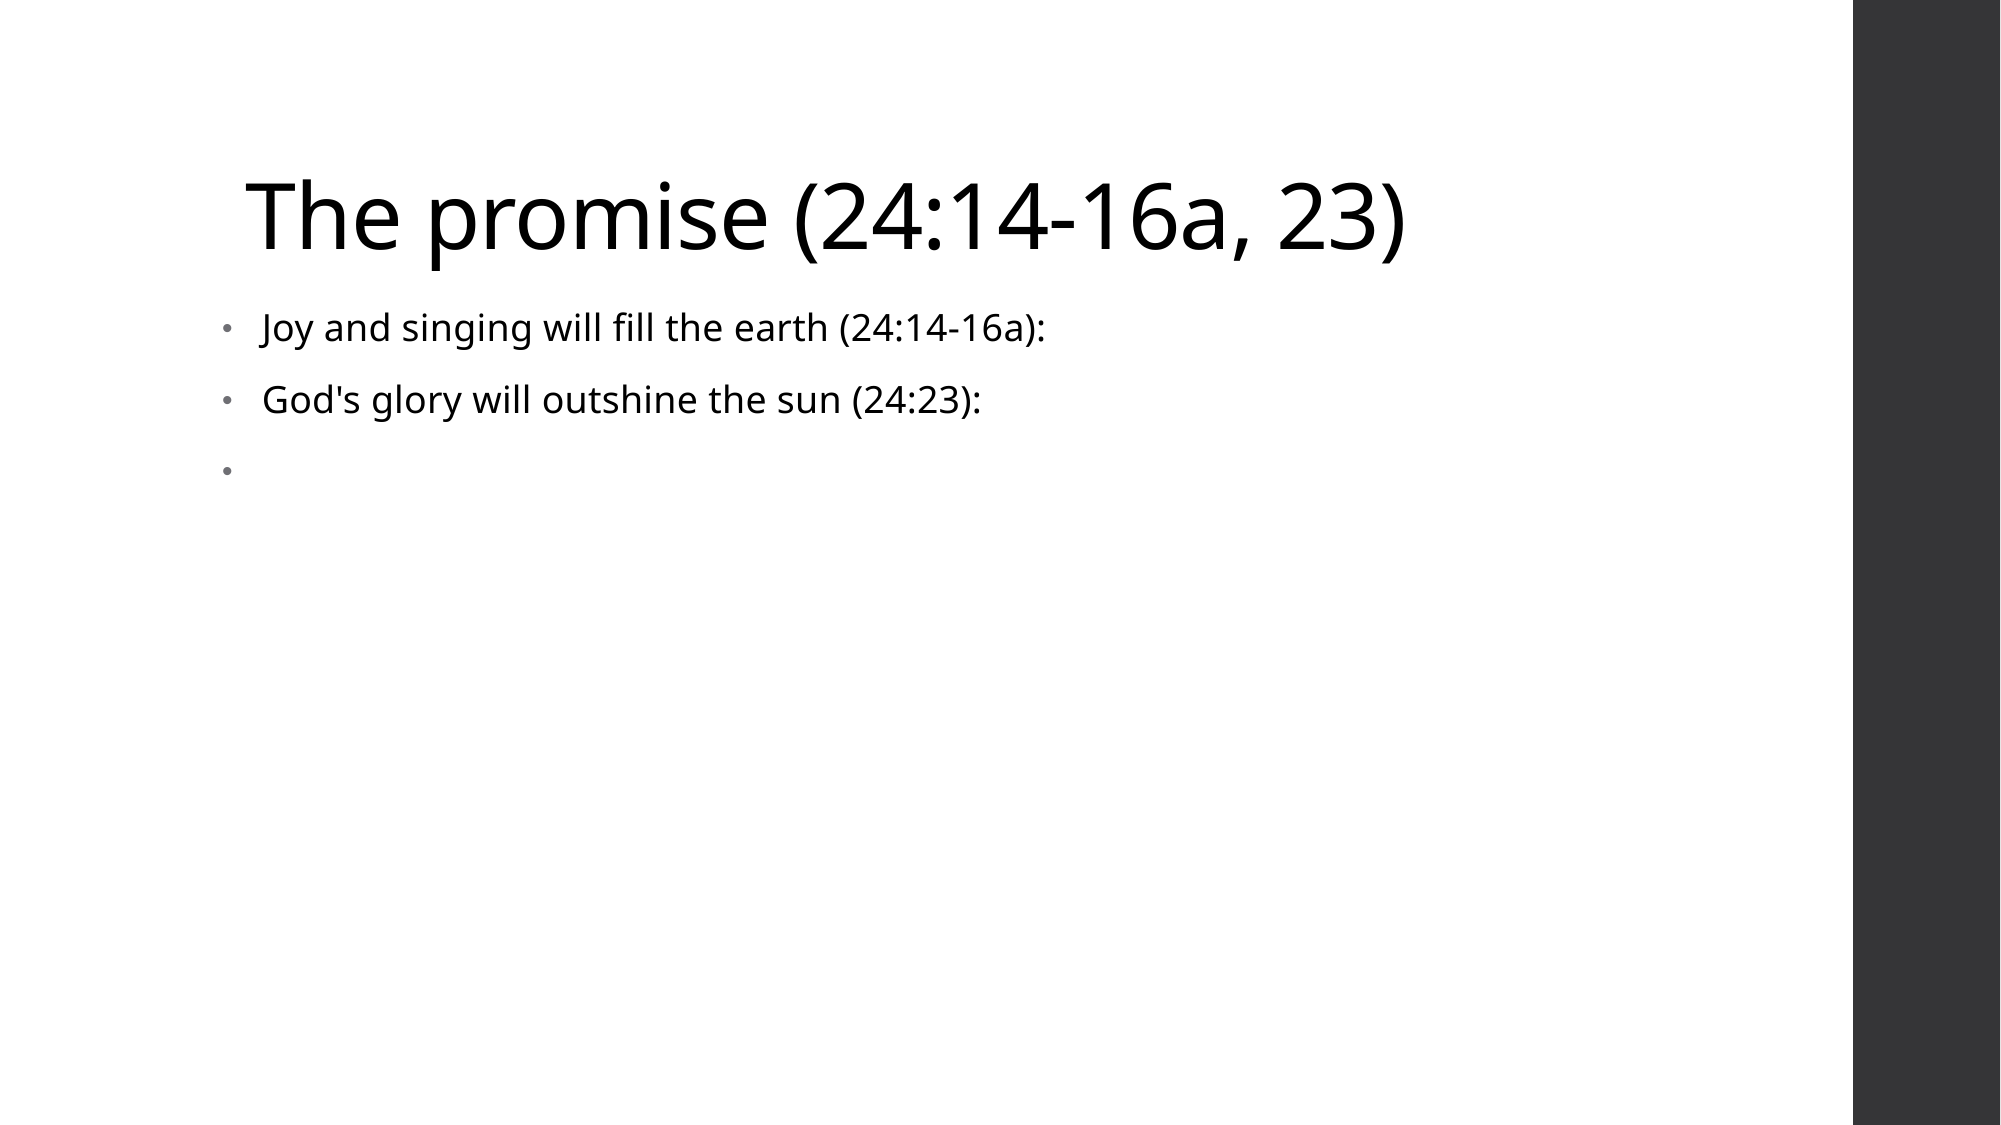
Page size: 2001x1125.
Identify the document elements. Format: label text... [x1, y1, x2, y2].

title The promise (24:14-16a, 23) [206, 60, 1797, 278]
list Joy and singing will fill the earth (24:14-16a): God's glory will outshine the sun (24:23): [206, 299, 1617, 1014]
